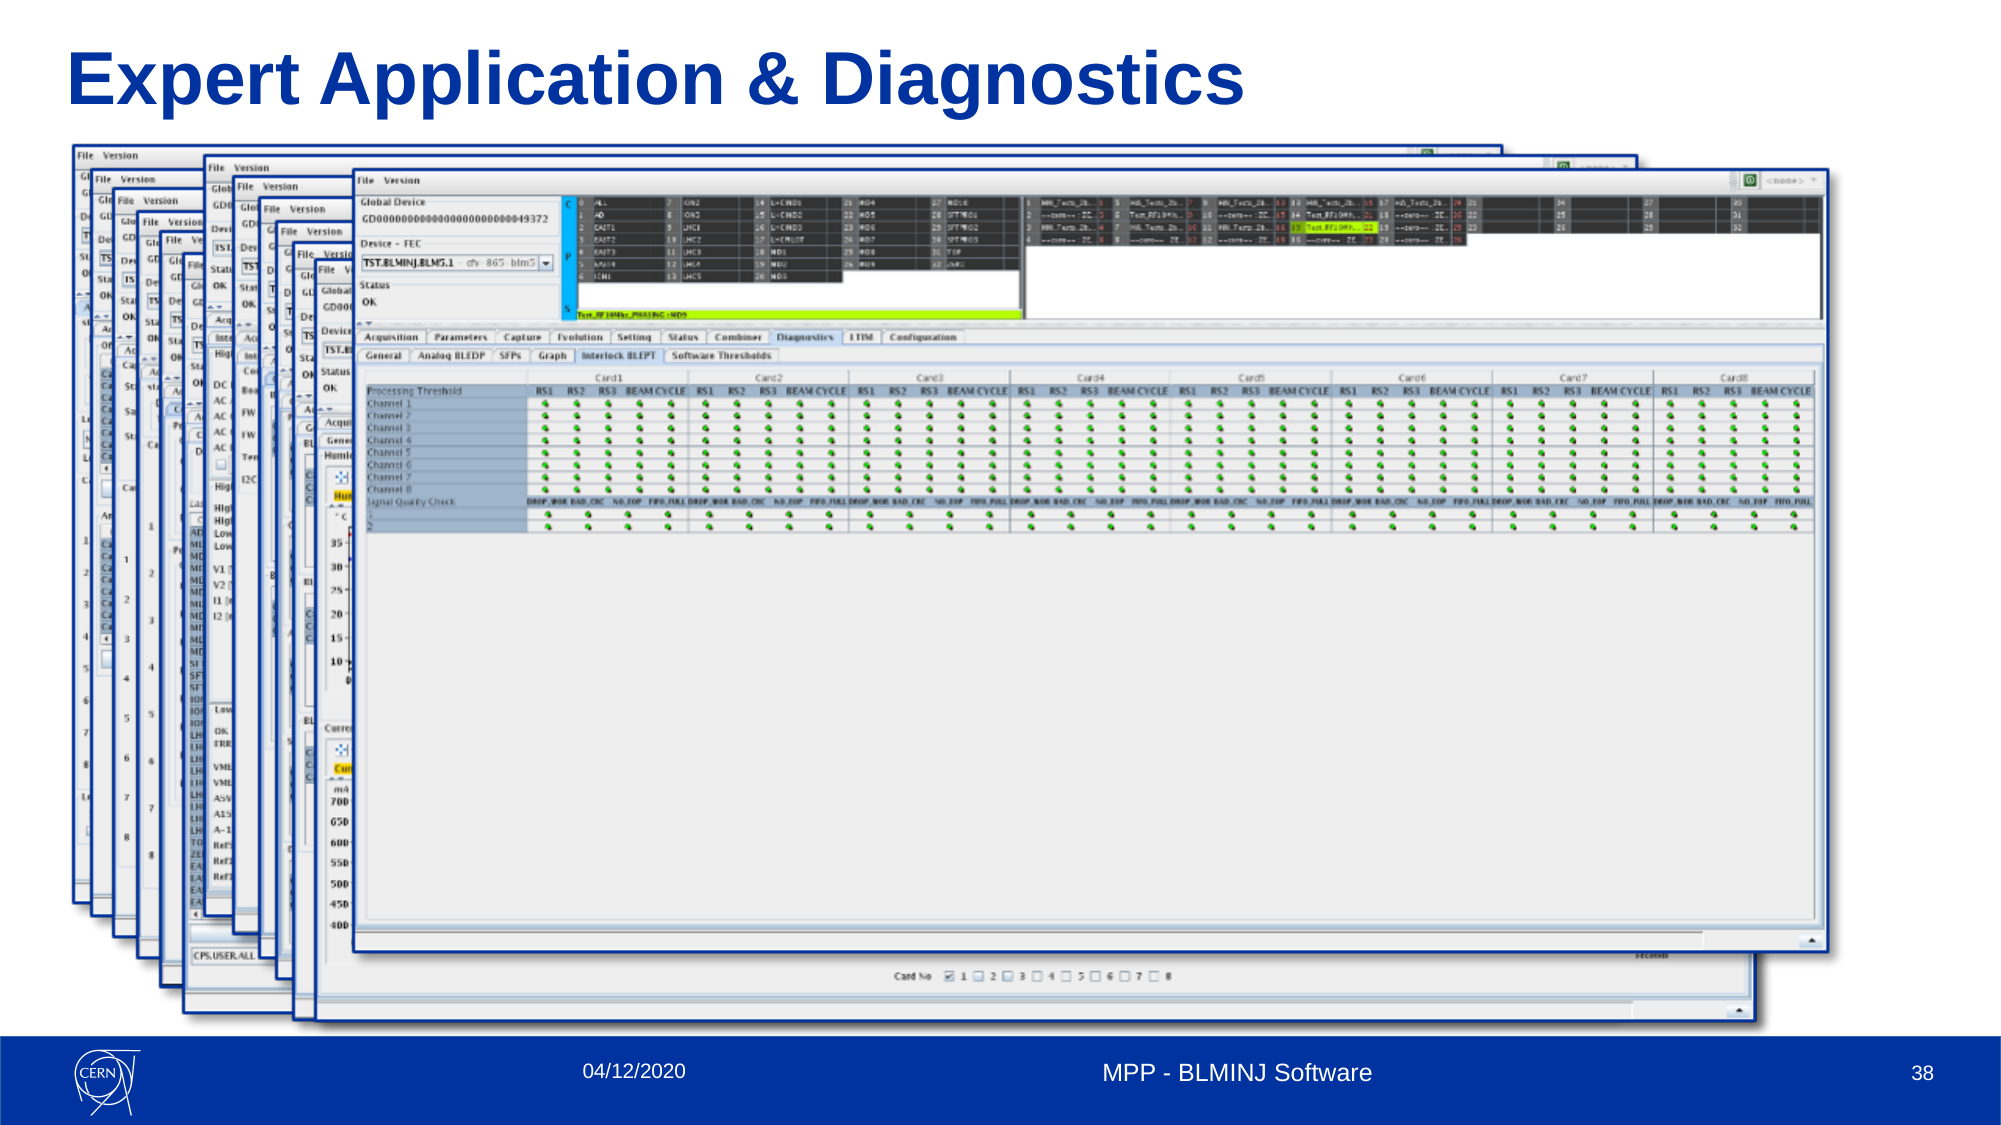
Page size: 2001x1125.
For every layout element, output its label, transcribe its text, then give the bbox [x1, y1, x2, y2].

footer MPP - BLMINJ Software [698, 1043, 1777, 1103]
slide_number 04/12/2020 [571, 1043, 686, 1102]
title Expert Application & Diagnostics [66, 44, 1934, 135]
slide_number 38 [1822, 1042, 1935, 1103]
picture [1, 138, 2000, 1125]
